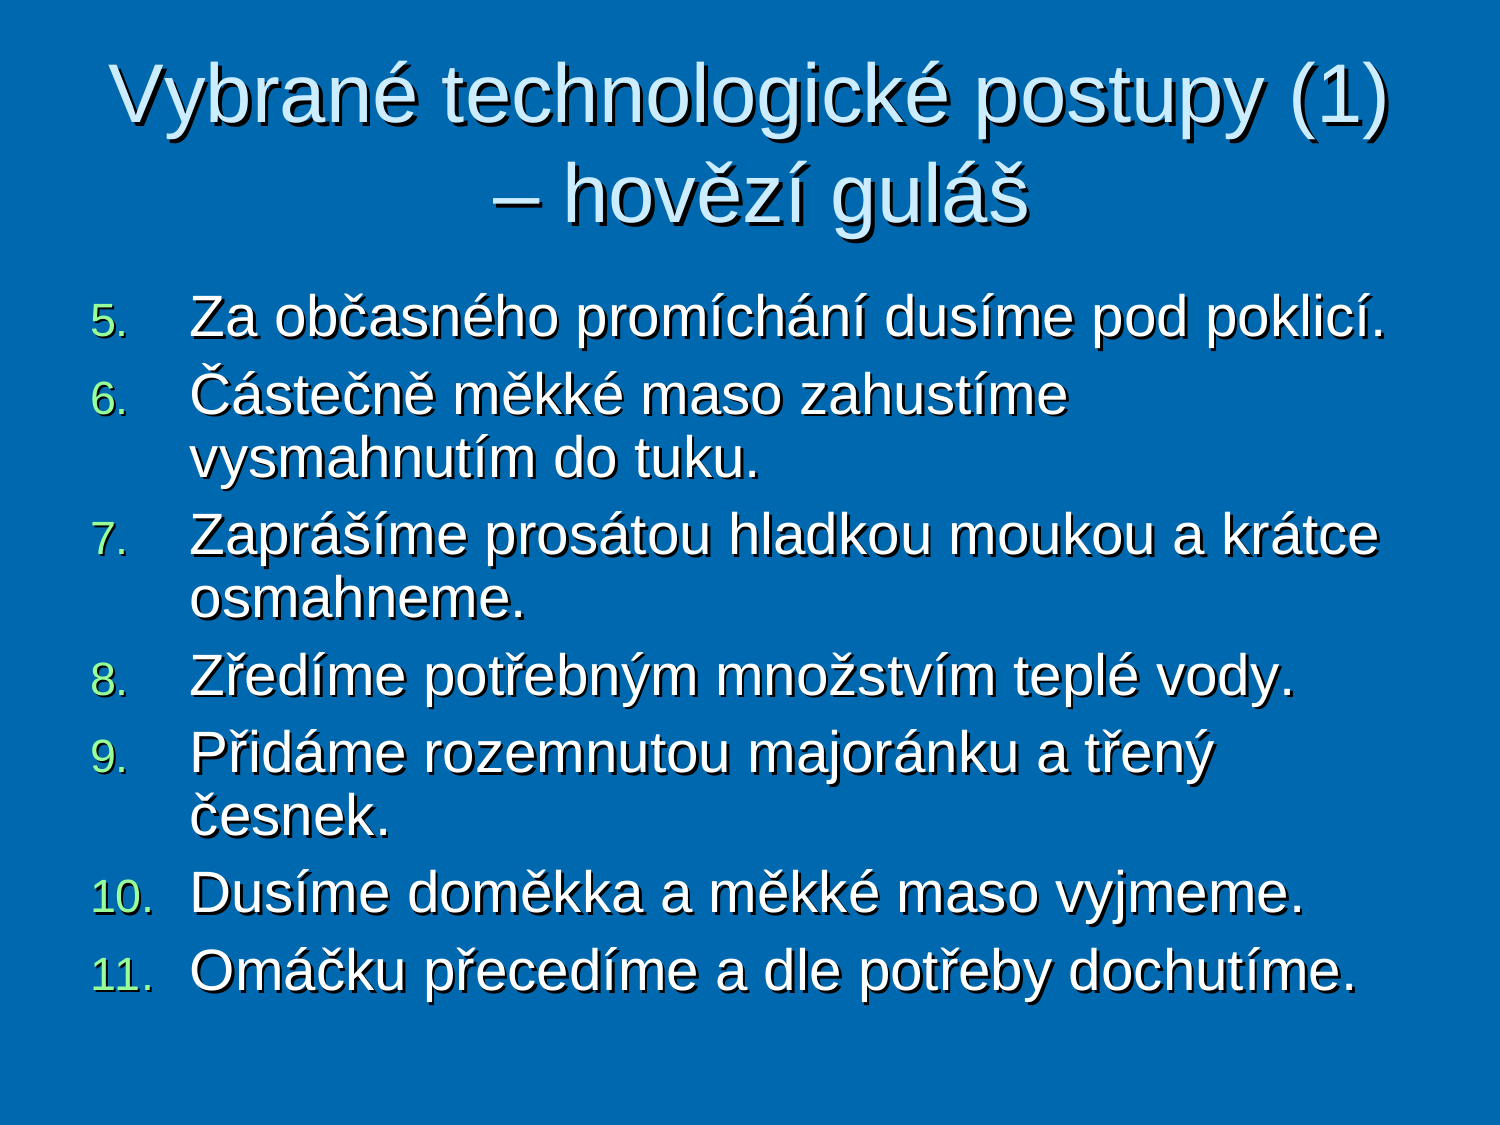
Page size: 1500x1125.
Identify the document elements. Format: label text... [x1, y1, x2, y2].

title Vybrané technologické postupy (1) – hovězí guláš [75, 31, 1426, 247]
list Za občasného promíchání dusíme pod poklicí. Částečně měkké maso zahustíme vysmahnutím do tuku. Zaprášíme prosátou hladkou moukou a krátce osmahneme. Zředíme potřebným množstvím teplé vody. Přidáme rozemnutou majoránku a třený česnek. Dusíme doměkka a měkké maso vyjmeme. Omáčku přecedíme a dle potřeby dochutíme. [75, 278, 1426, 1059]
